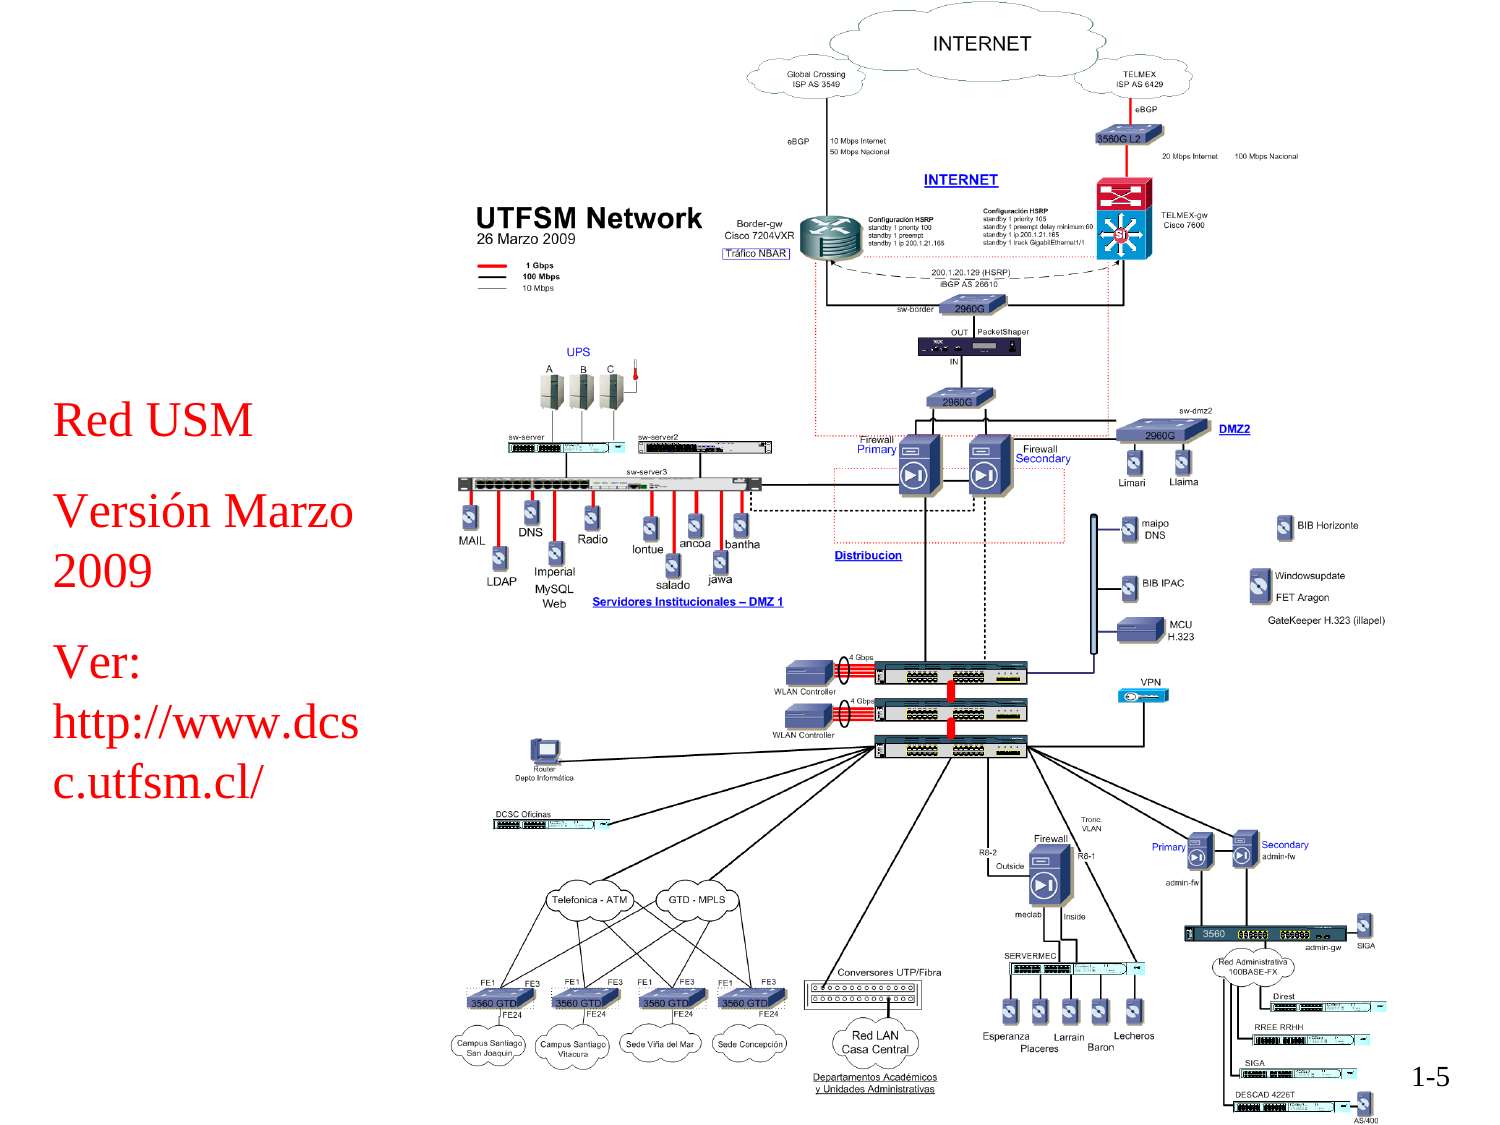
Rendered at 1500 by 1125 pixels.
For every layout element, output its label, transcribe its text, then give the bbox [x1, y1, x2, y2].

text_box 1-<number> [1387, 1050, 1466, 1125]
picture [450, 0, 1387, 1125]
text_box Red USM Versión Marzo 2009 Ver: http://www.dcsc.utfsm.cl/ [38, 378, 376, 817]
